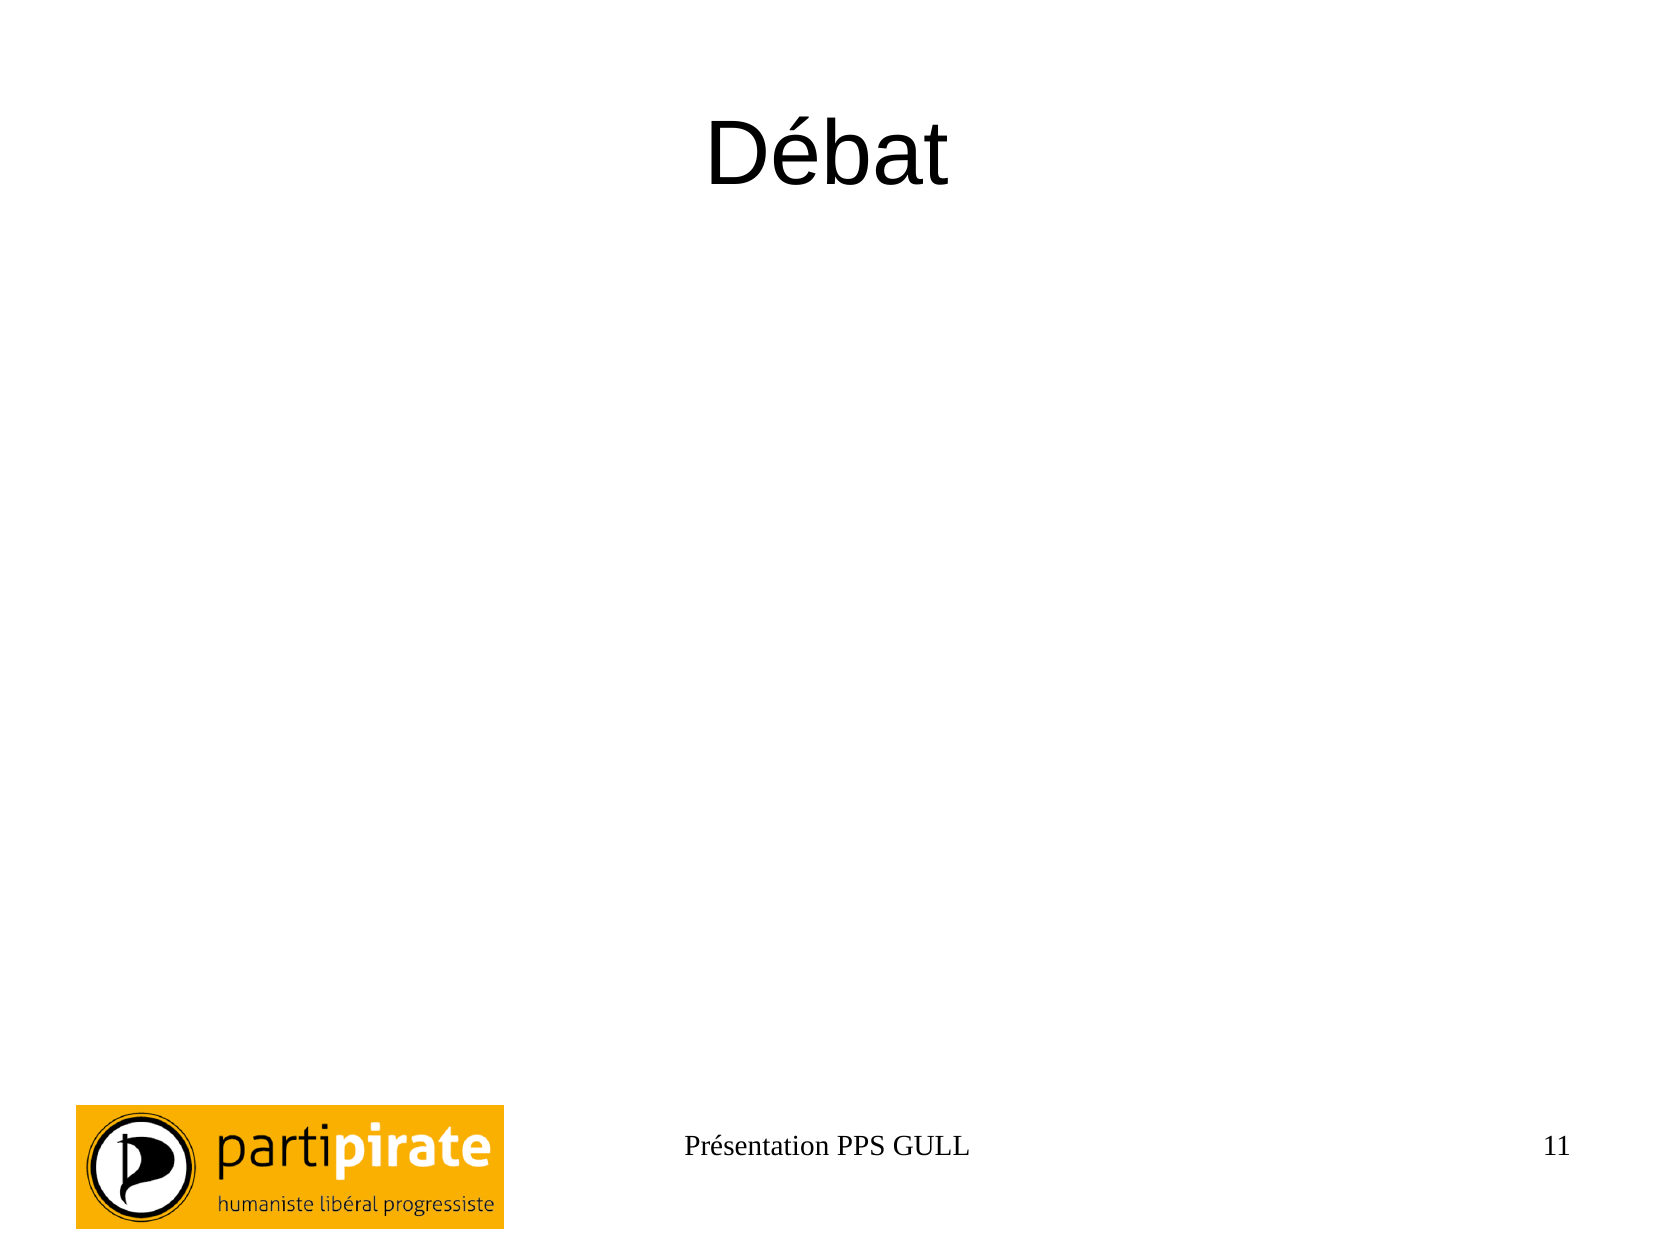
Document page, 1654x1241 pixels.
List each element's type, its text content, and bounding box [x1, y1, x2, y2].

picture [76, 1105, 504, 1229]
title Débat [82, 49, 1571, 257]
